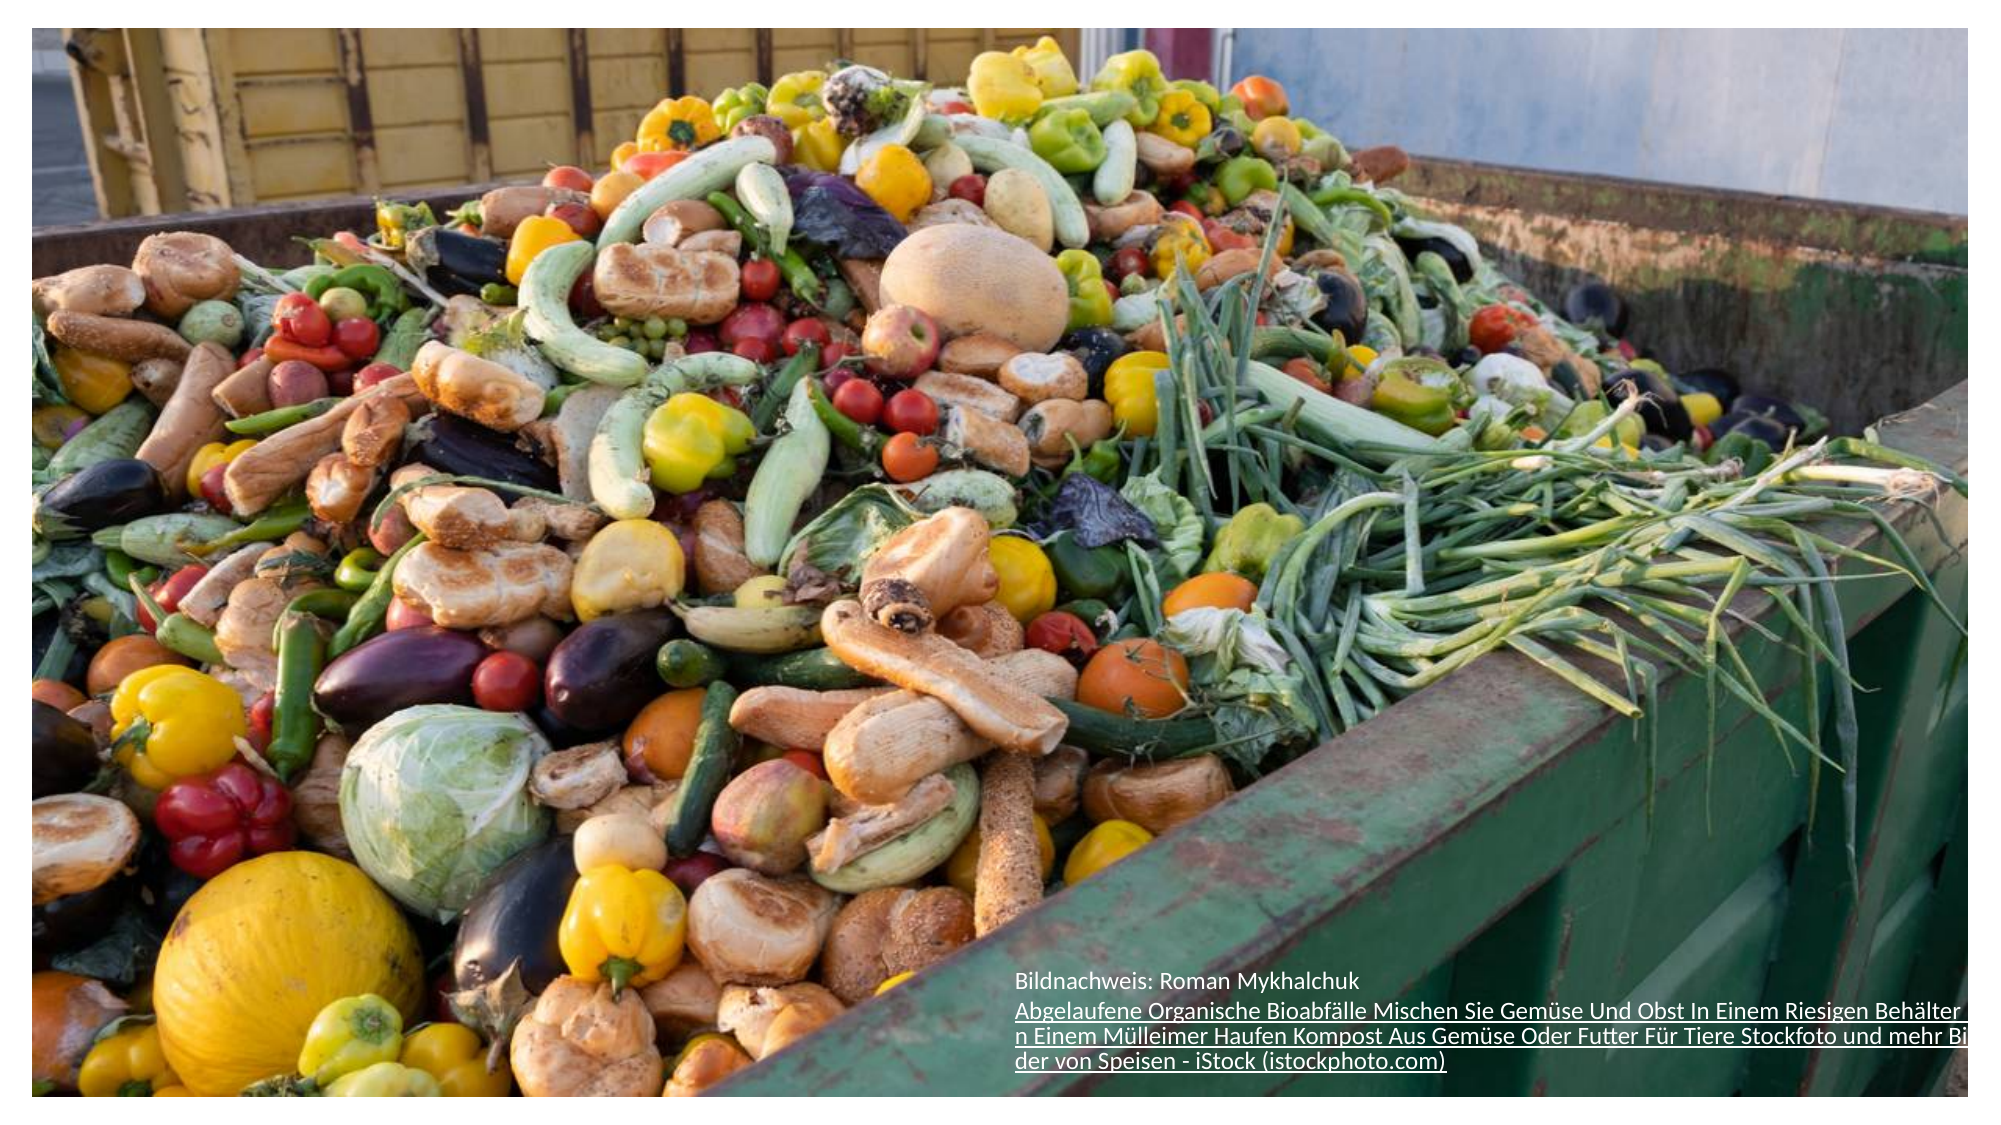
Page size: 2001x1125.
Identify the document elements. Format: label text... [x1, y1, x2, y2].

picture [32, 28, 1968, 1097]
text_box Bildnachweis: Roman Mykhalchuk Abgelaufene Organische Bioabfälle Mischen Sie Gemüse Und Obst In Einem Riesigen Behälter In Einem Mülleimer Haufen Kompost Aus Gemüse Oder Futter Für Tiere Stockfoto und mehr Bilder von Speisen - iStock (istockphoto.com) [999, 957, 1998, 1077]
